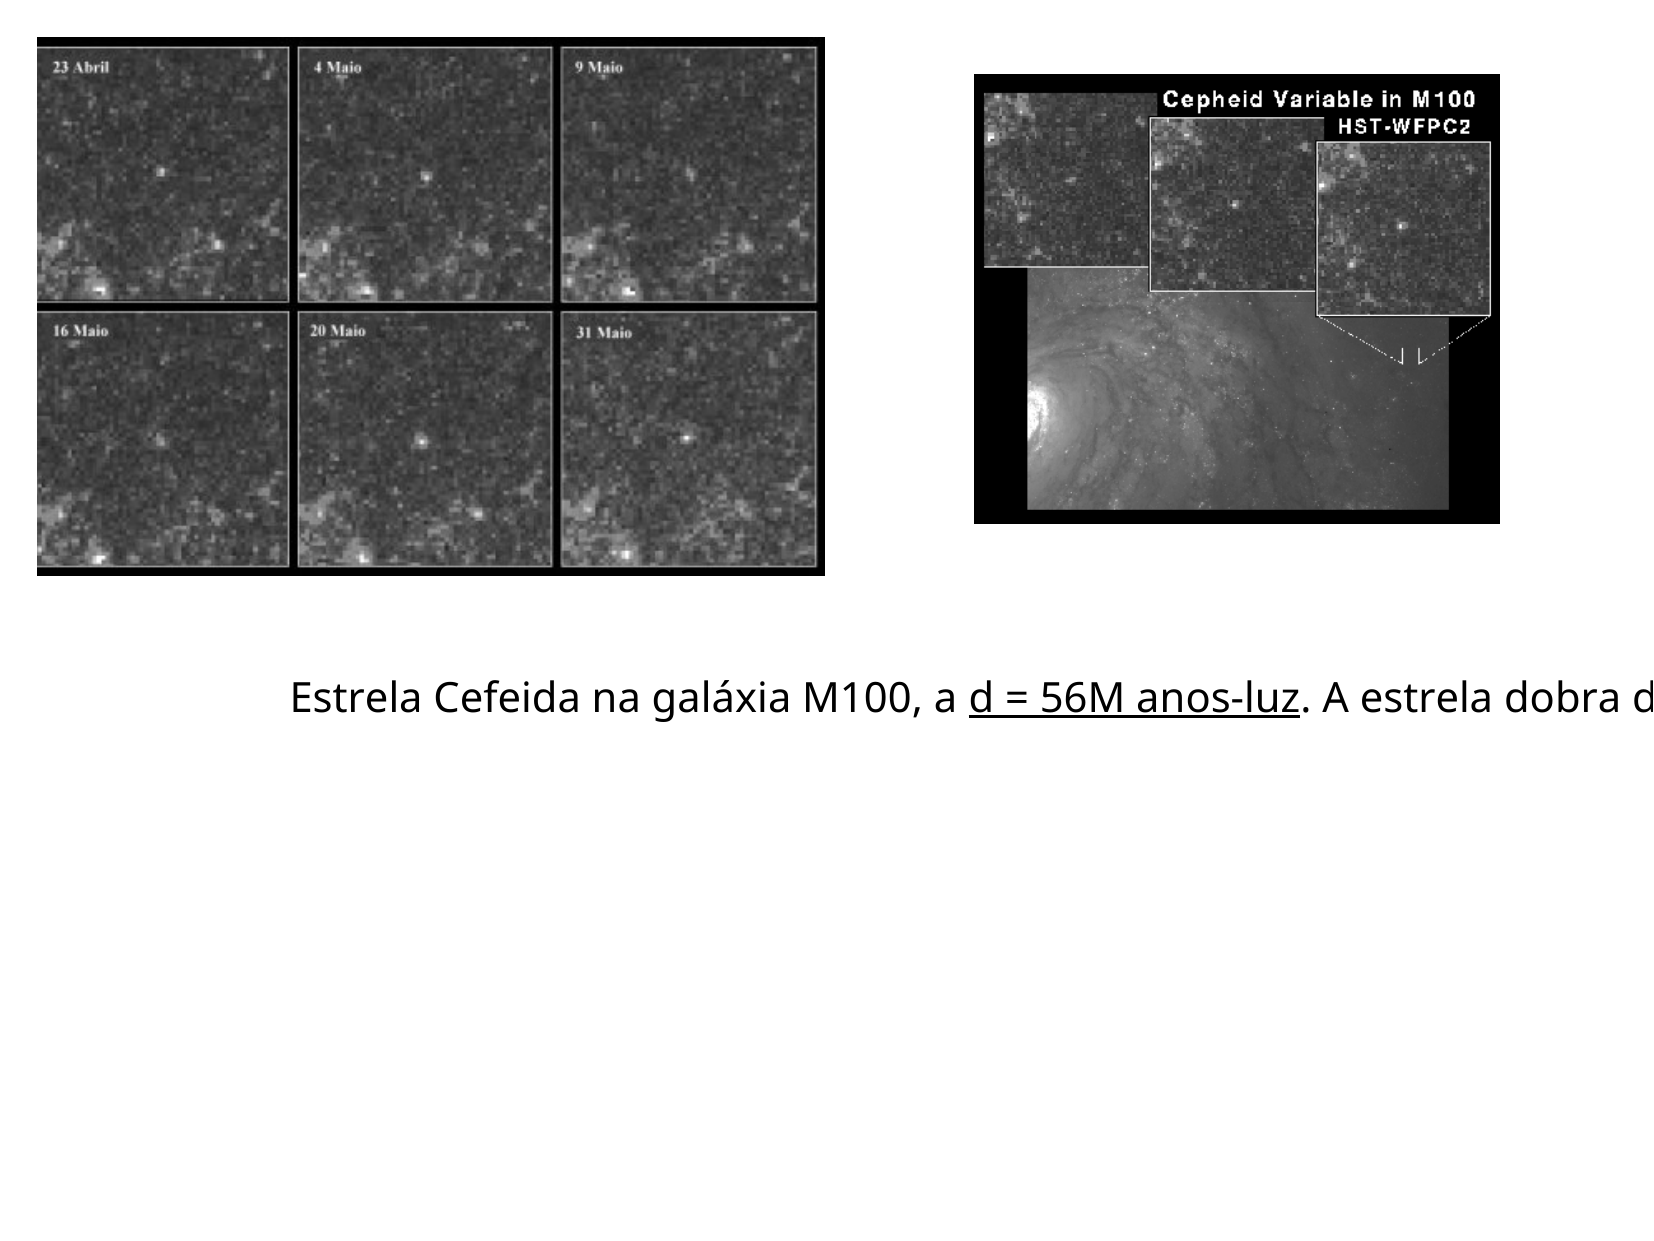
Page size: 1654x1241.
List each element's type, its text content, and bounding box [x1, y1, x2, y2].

picture [974, 74, 1500, 524]
picture [37, 37, 825, 576]
text_box Estrela Cefeida na galáxia M100, a d = 56M anos-luz. A estrela dobra de brilho (passando de 24.5 para 25.3 mag) em 51.3 dias. P = 102.6 dias. [274, 659, 1653, 733]
